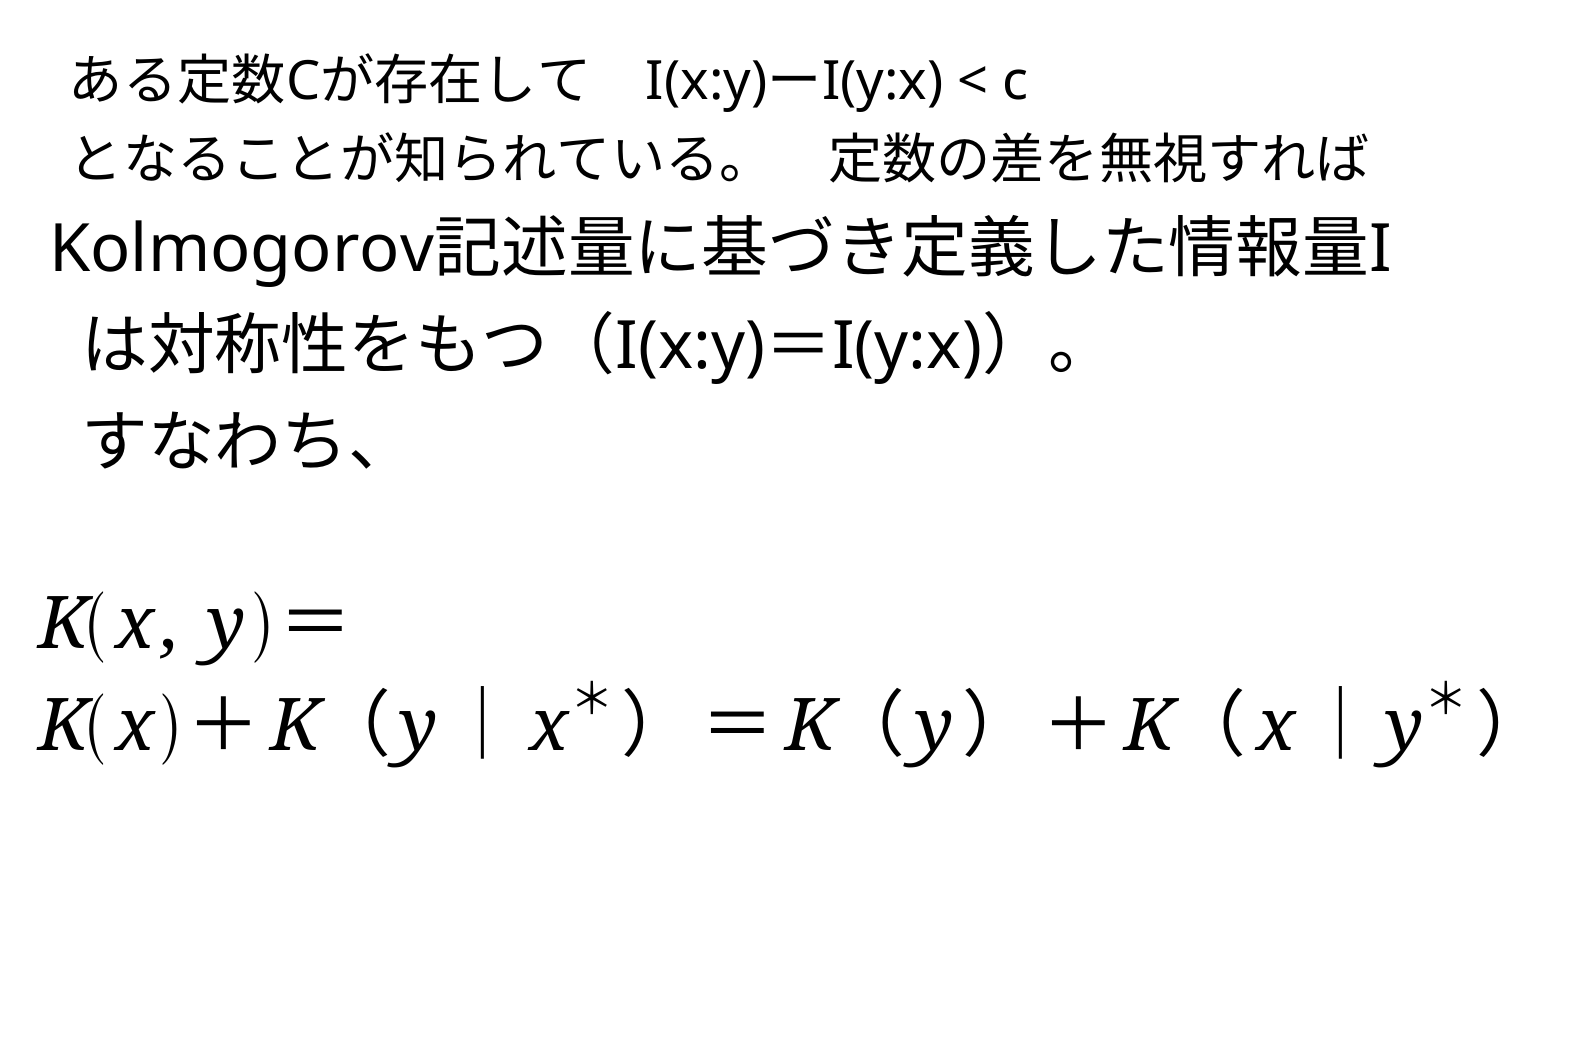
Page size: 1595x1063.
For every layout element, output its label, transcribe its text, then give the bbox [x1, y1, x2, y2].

chart [29, 578, 1556, 768]
text_box ある定数Cが存在して I(x:y)ーI(y:x) < c となることが知られている。 定数の差を無視すれば Kolmogorov記述量に基づき定義した情報量I は対称性をもつ（I(x:y)＝I(y:x)）。 すなわち、 [0, 29, 1595, 415]
